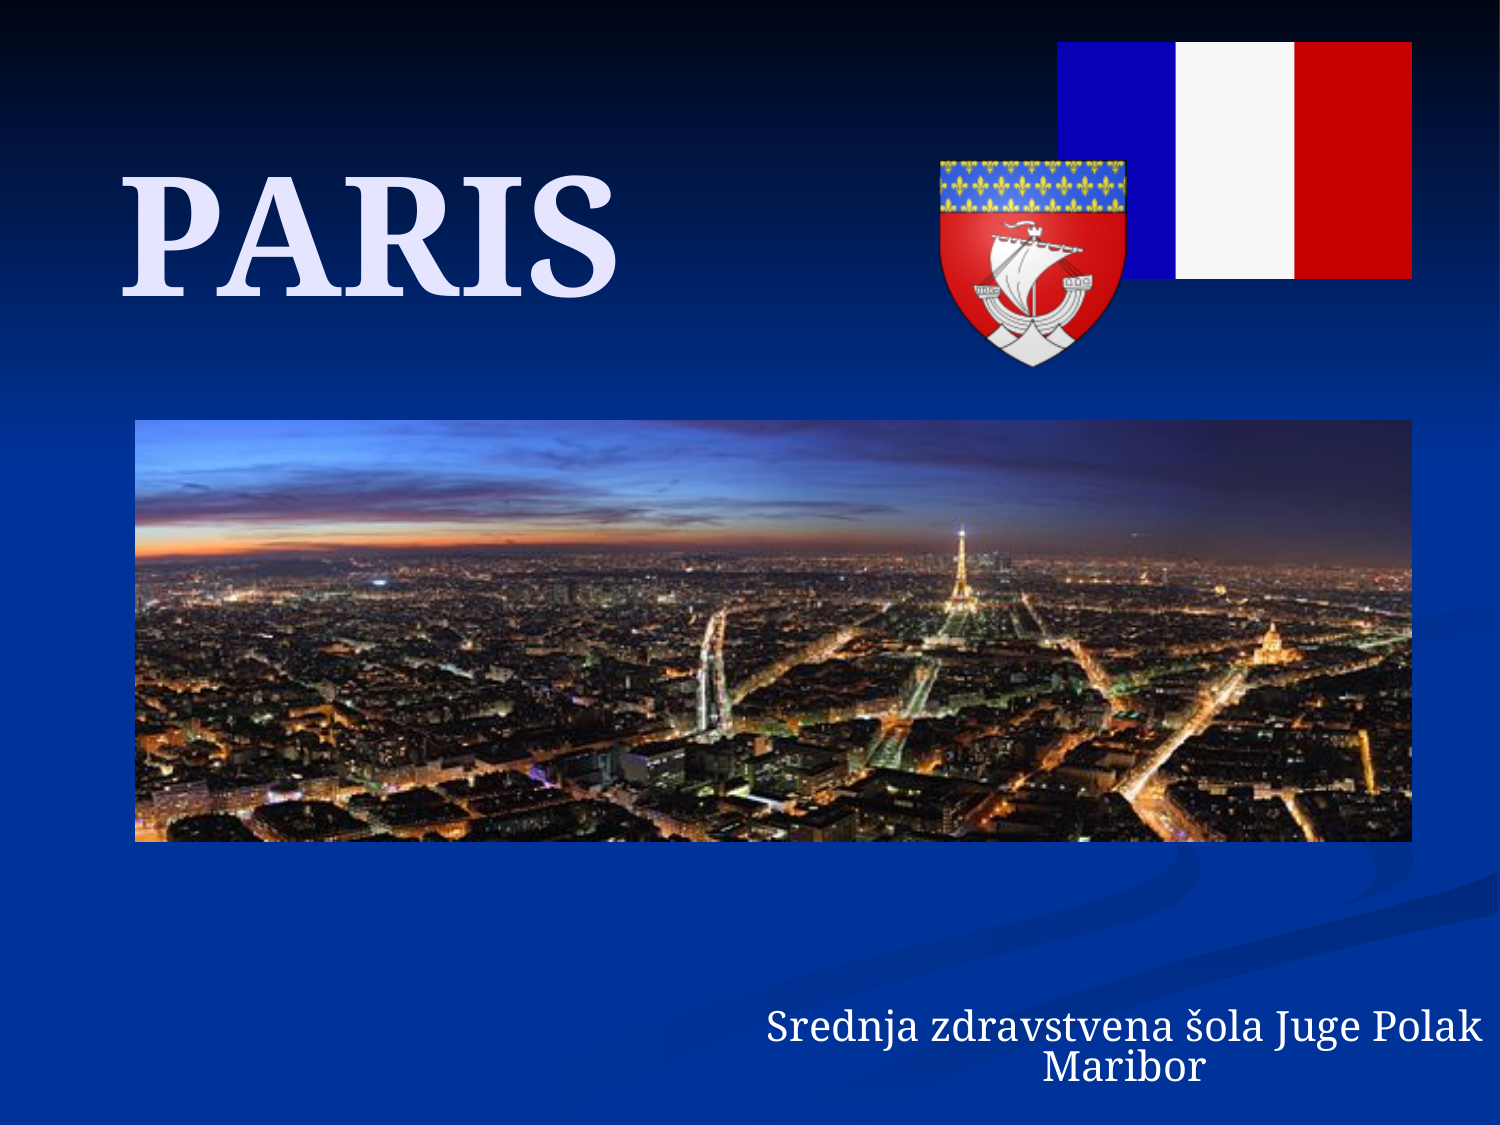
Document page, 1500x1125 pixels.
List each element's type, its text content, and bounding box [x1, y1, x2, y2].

picture [939, 42, 1412, 368]
title PARIS [0, 172, 1010, 488]
subtitle Srednja zdravstvena šola Juge Polak Maribor [714, 904, 1500, 1125]
picture [135, 420, 1412, 842]
